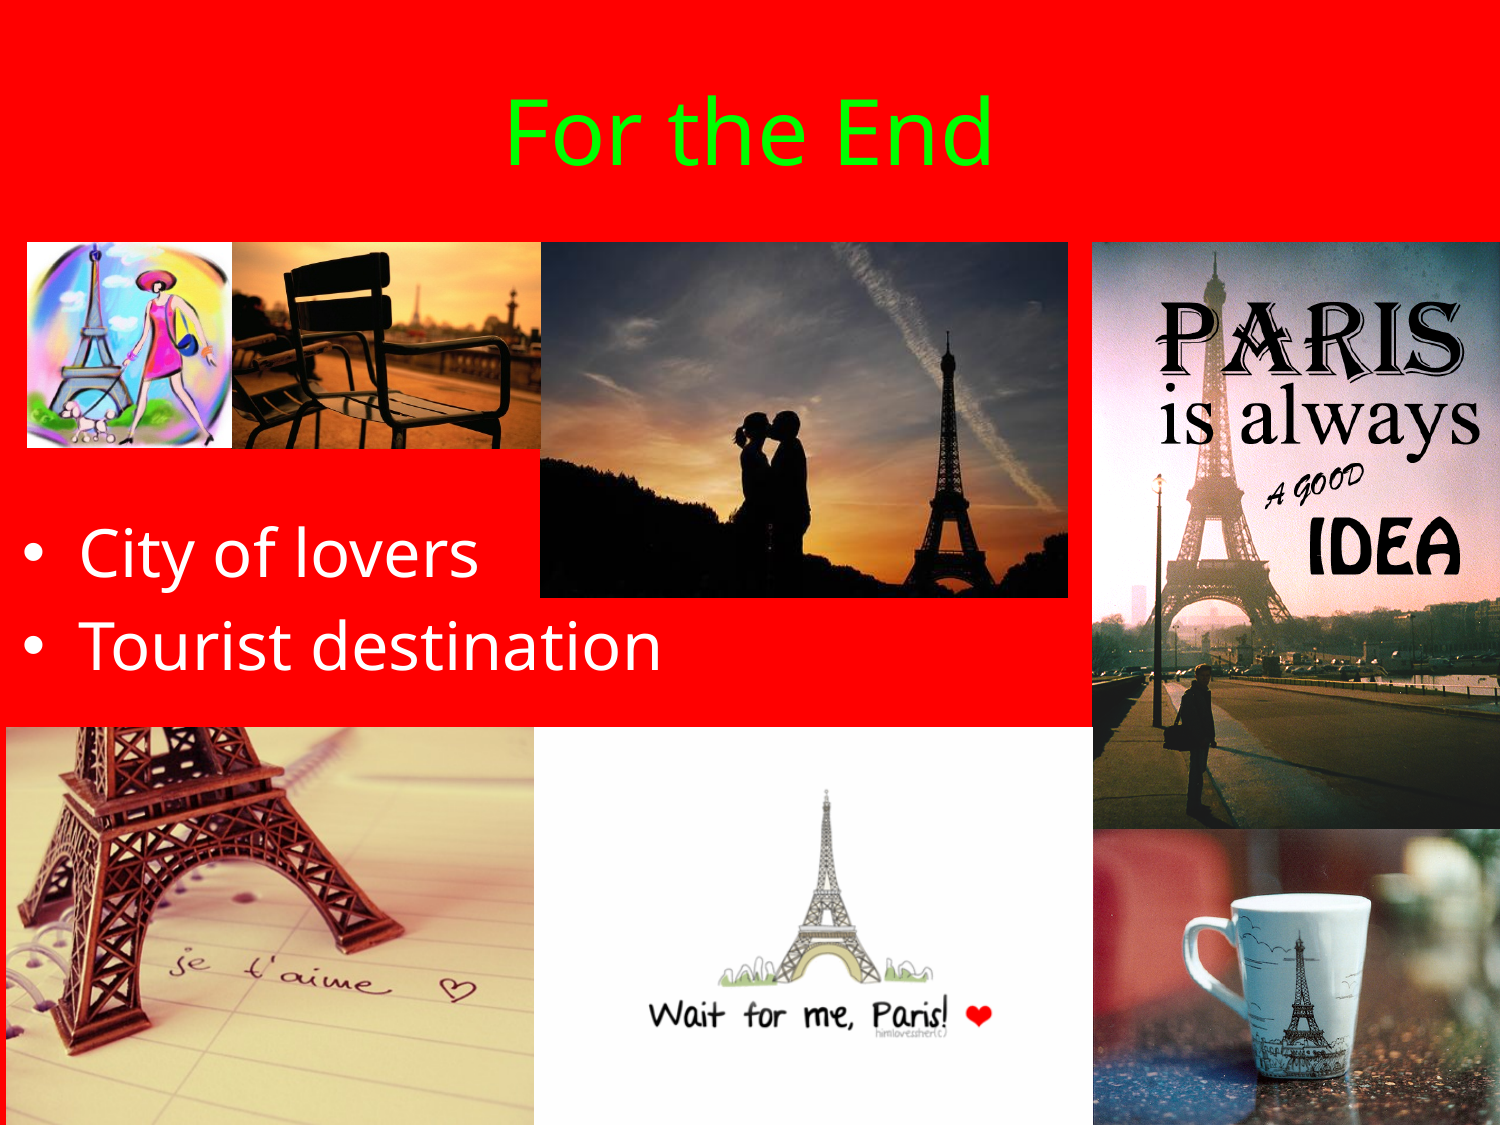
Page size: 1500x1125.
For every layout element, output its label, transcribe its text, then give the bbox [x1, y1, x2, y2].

picture [27, 242, 1068, 598]
list City of lovers Tourist destination [6, 503, 923, 727]
picture [6, 242, 1500, 1125]
title For the End [29, 30, 1471, 228]
